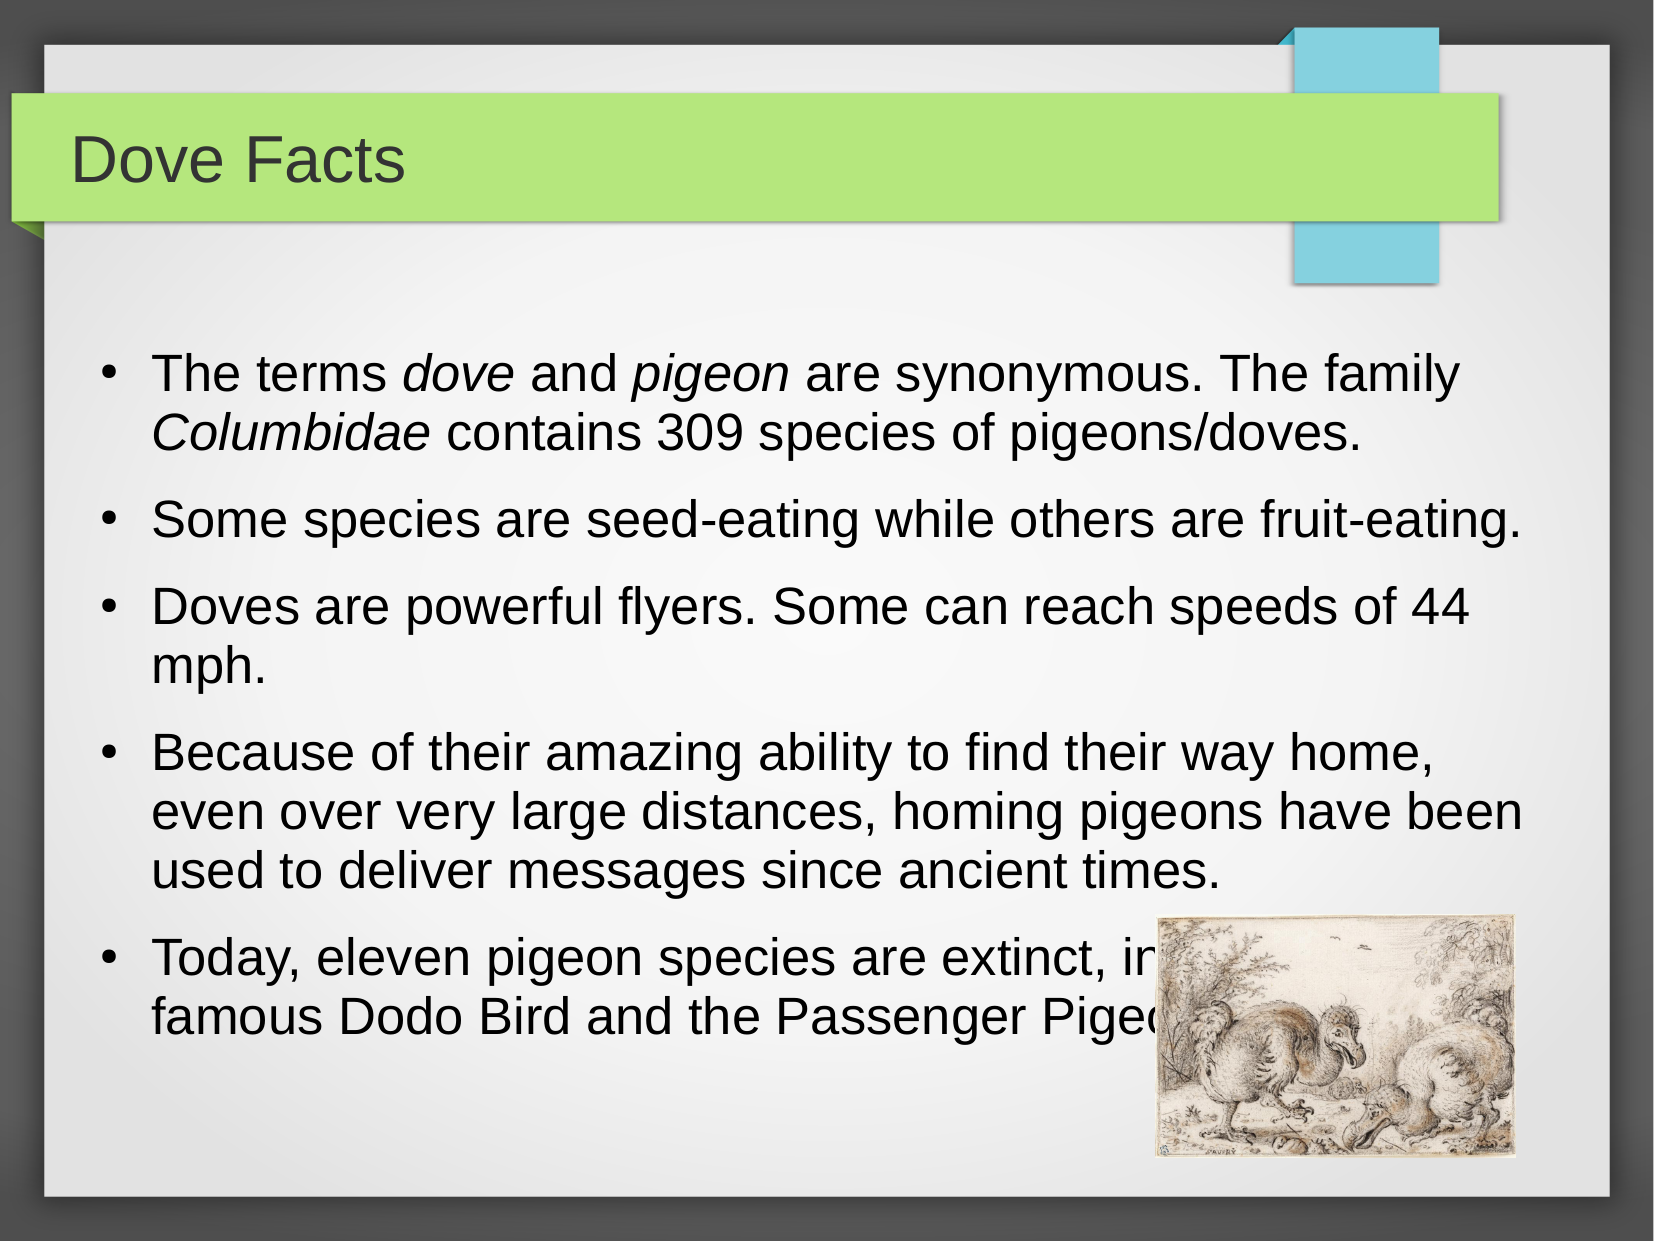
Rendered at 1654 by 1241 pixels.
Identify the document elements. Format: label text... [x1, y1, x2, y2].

picture [0, 0, 1654, 1241]
title Dove Facts [70, 106, 1229, 213]
list The terms dove and pigeon are synonymous. The family Columbidae contains 309 species of pigeons/doves. Some species are seed-eating while others are fruit-eating. Doves are powerful flyers. Some can reach speeds of 44 mph. Because of their amazing ability to find their way home, even over very large distances, homing pigeons have been used to deliver messages since ancient times. Today, eleven pigeon species are extinct, including the famous Dodo Bird and the Passenger Pigeon. [82, 343, 1538, 1063]
